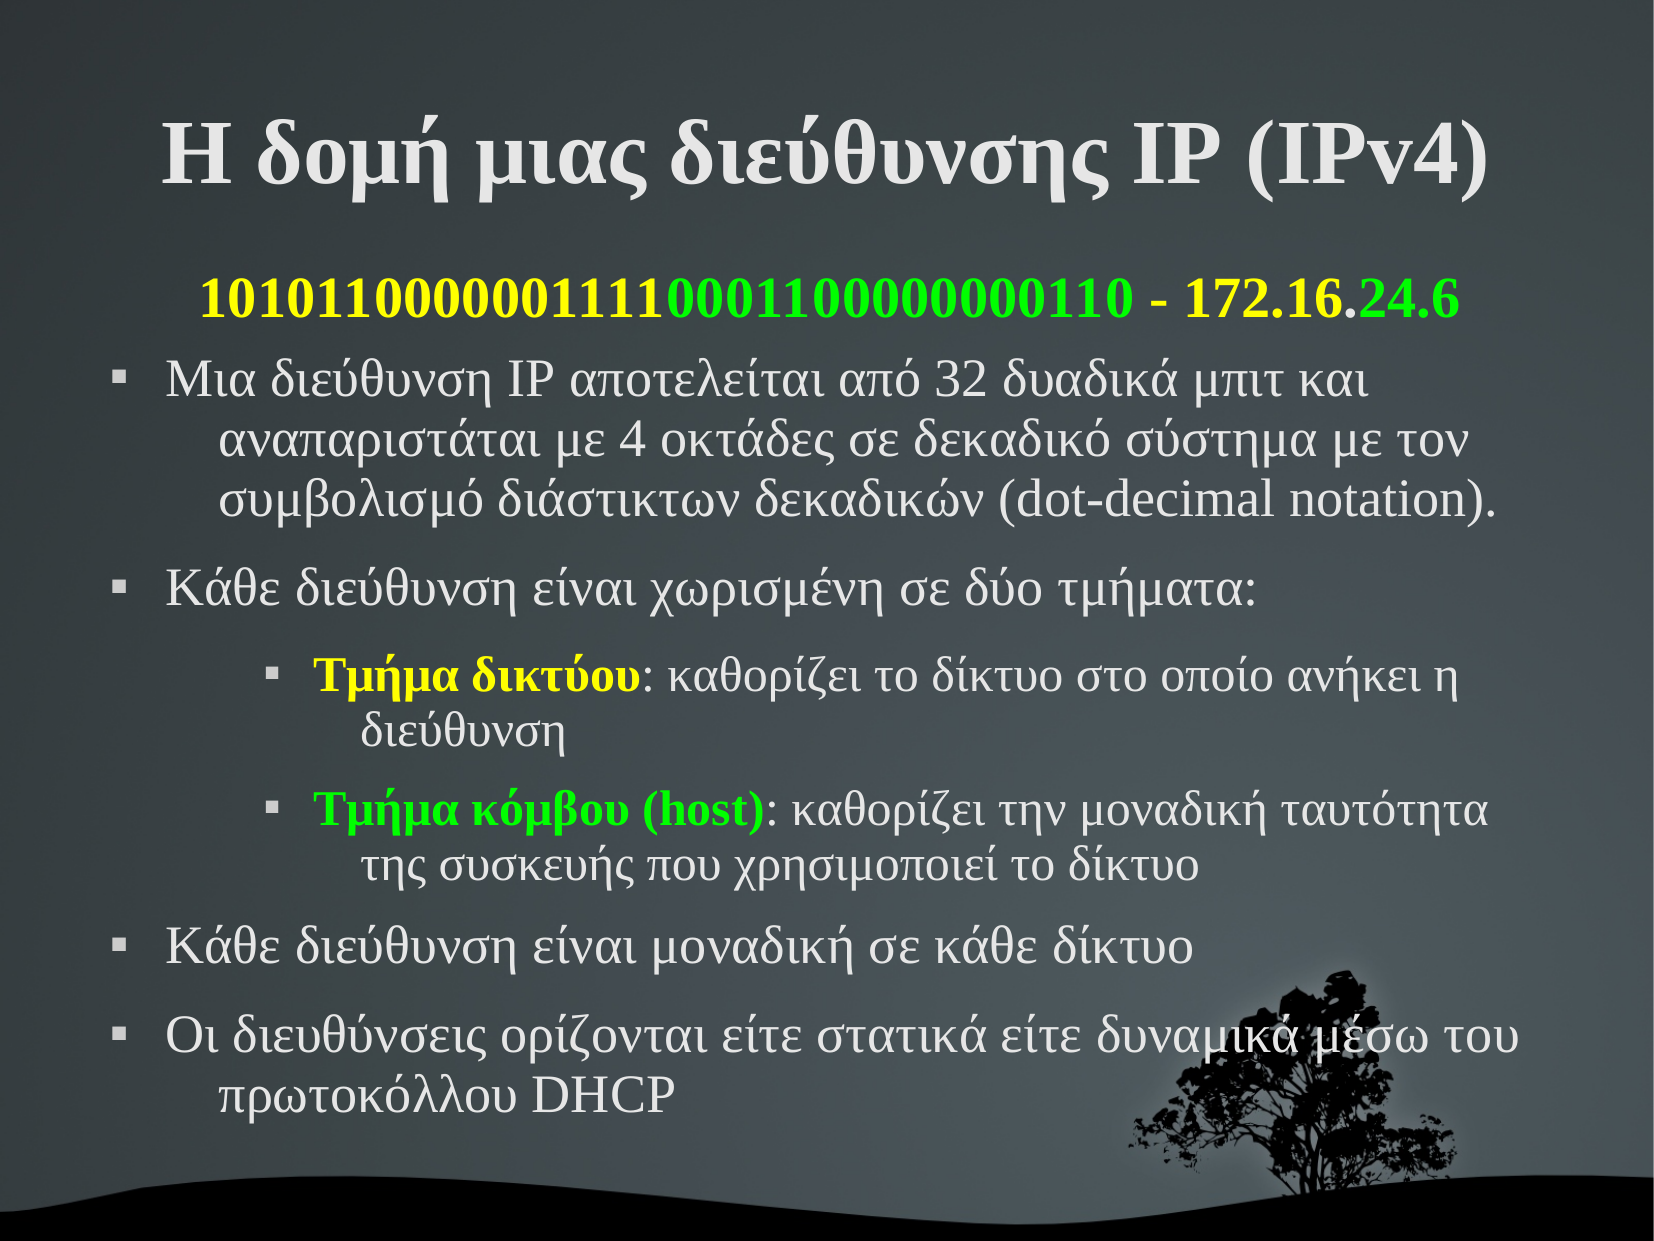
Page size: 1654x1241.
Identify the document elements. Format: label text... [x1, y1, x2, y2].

picture [0, 0, 1654, 1241]
list 10101100000011110001100000000110 - 172.16.24.6 Μια διεύθυνση IP αποτελείται από 32 δυαδικά μπιτ και αναπαριστάται με 4 οκτάδες σε δεκαδικό σύστημα με τον συμβολισμό διάστικτων δεκαδικών (dot-decimal notation). Κάθε διεύθυνση είναι χωρισμένη σε δύο τμήματα: Τμήμα δικτύου: καθορίζει το δίκτυο στο οποίο ανήκει η διεύθυνση Τμήμα κόμβου (host): καθορίζει την μοναδική ταυτότητα της συσκευής που χρησιμοποιεί το δίκτυο Κάθε διεύθυνση είναι μοναδική σε κάθε δίκτυο Οι διευθύνσεις ορίζονται είτε στατικά είτε δυναμικά μέσω του πρωτοκόλλου DHCP [76, 265, 1565, 1206]
title Η δομή μιας διεύθυνσης IP (IPv4) [82, 49, 1571, 257]
